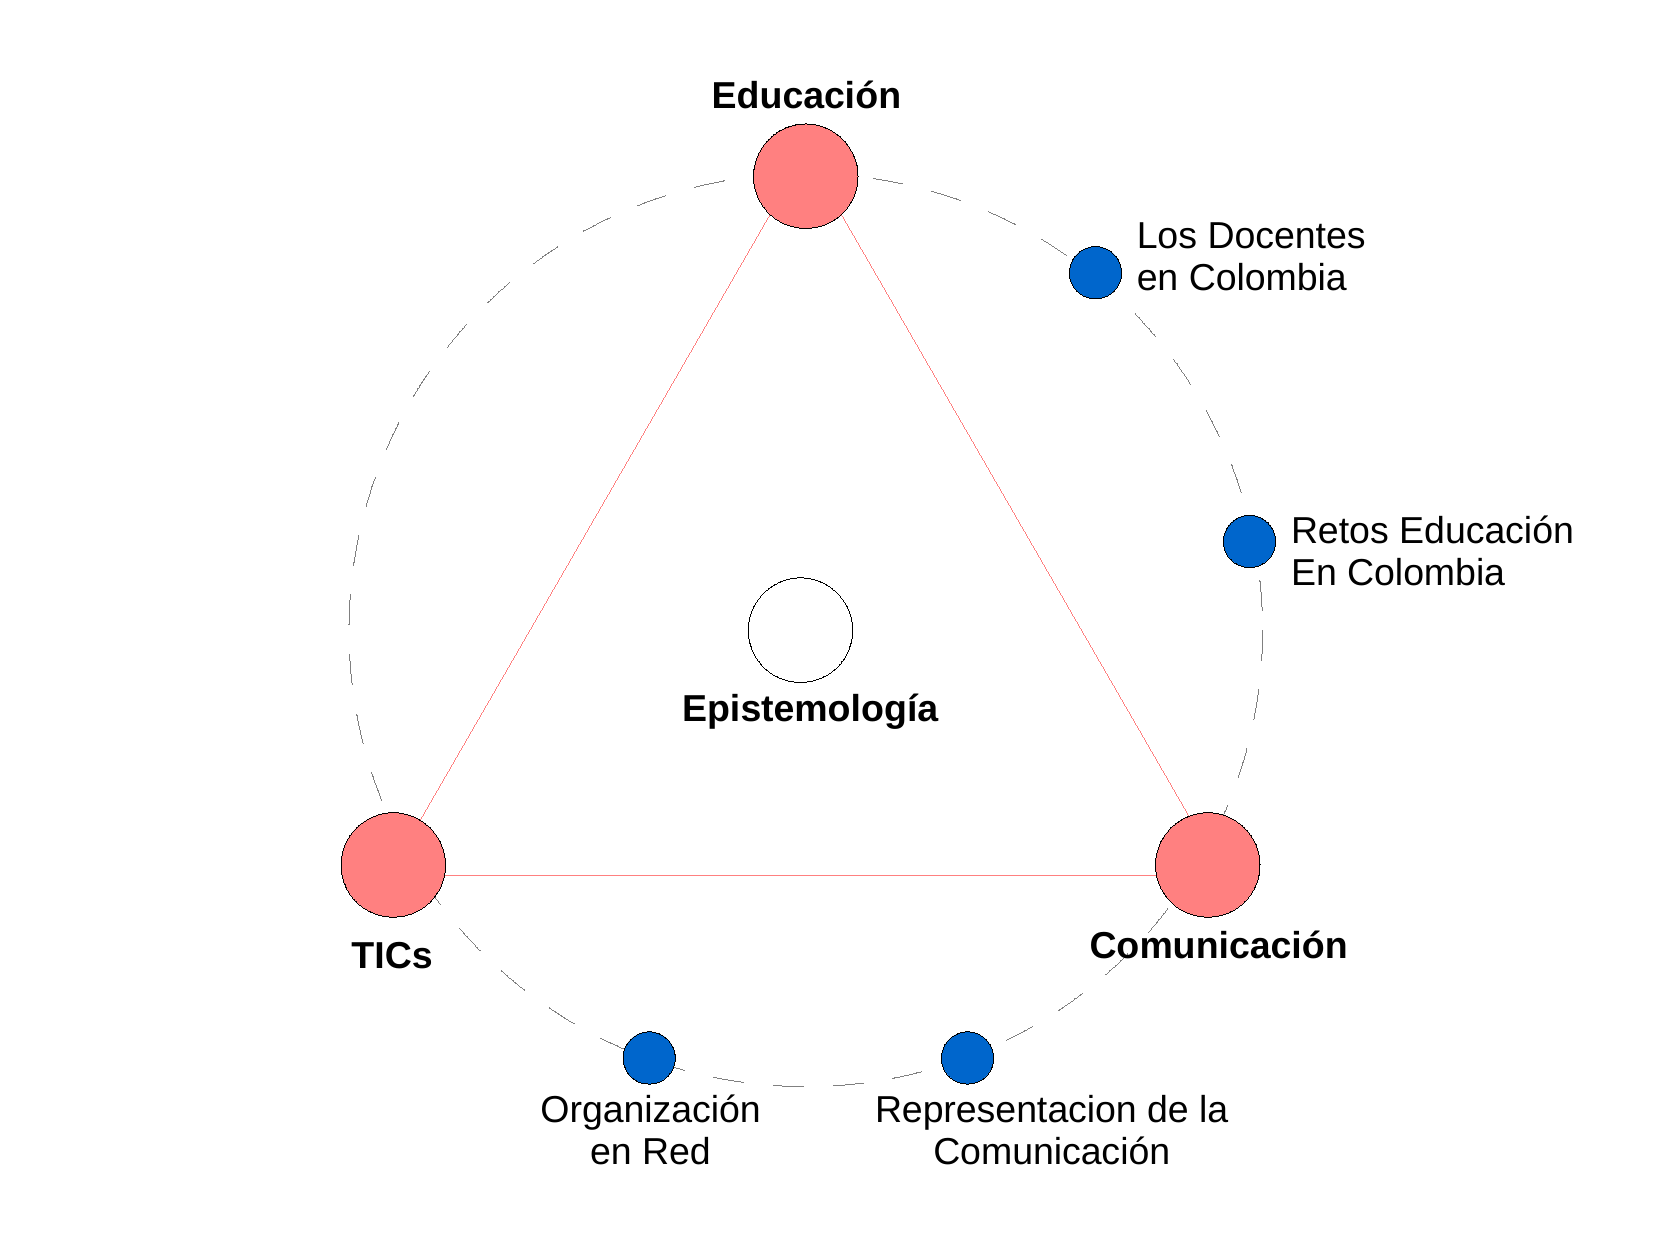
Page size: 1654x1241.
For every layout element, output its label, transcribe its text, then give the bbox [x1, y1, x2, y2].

text_box Representacion de la Comunicación [860, 1080, 1244, 1180]
text_box Los Docentes en Colombia [1122, 206, 1381, 306]
text_box [341, 812, 446, 918]
text_box [753, 124, 859, 229]
text_box [941, 1031, 994, 1080]
text_box [1155, 812, 1261, 917]
text_box [748, 577, 853, 680]
text_box Epistemología [667, 680, 954, 737]
text_box TICs [336, 927, 448, 984]
text_box Retos Educación En Colombia [1276, 501, 1589, 601]
text_box Organización en Red [525, 1080, 776, 1180]
text_box Educación [696, 67, 917, 124]
text_box Comunicación [1074, 917, 1363, 975]
text_box [1223, 515, 1276, 568]
text_box [623, 1031, 676, 1080]
text_box [1069, 246, 1122, 299]
